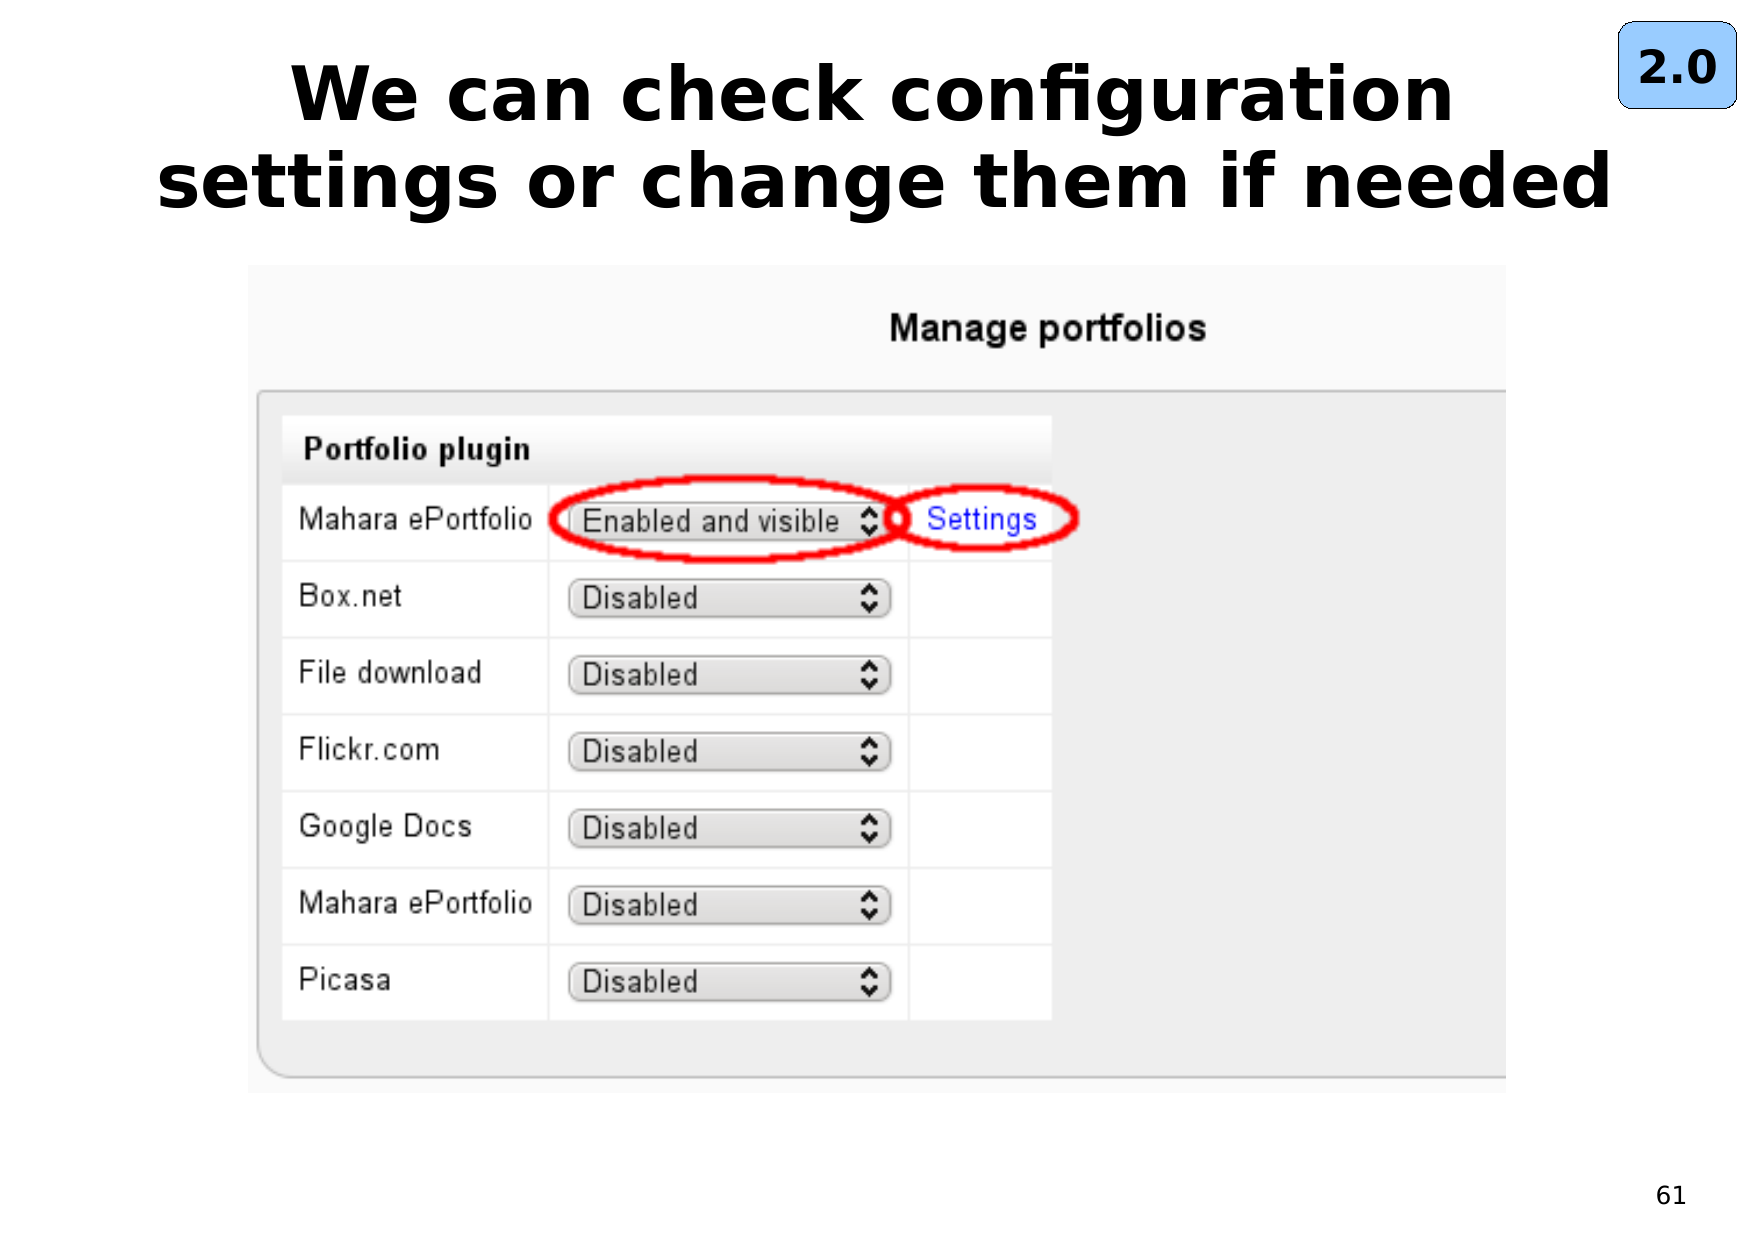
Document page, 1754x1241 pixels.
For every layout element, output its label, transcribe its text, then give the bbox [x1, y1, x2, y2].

picture [248, 265, 1506, 1093]
title We can check configuration settings or change them if needed [59, 50, 1713, 227]
text_box 2.0 [1618, 21, 1737, 109]
